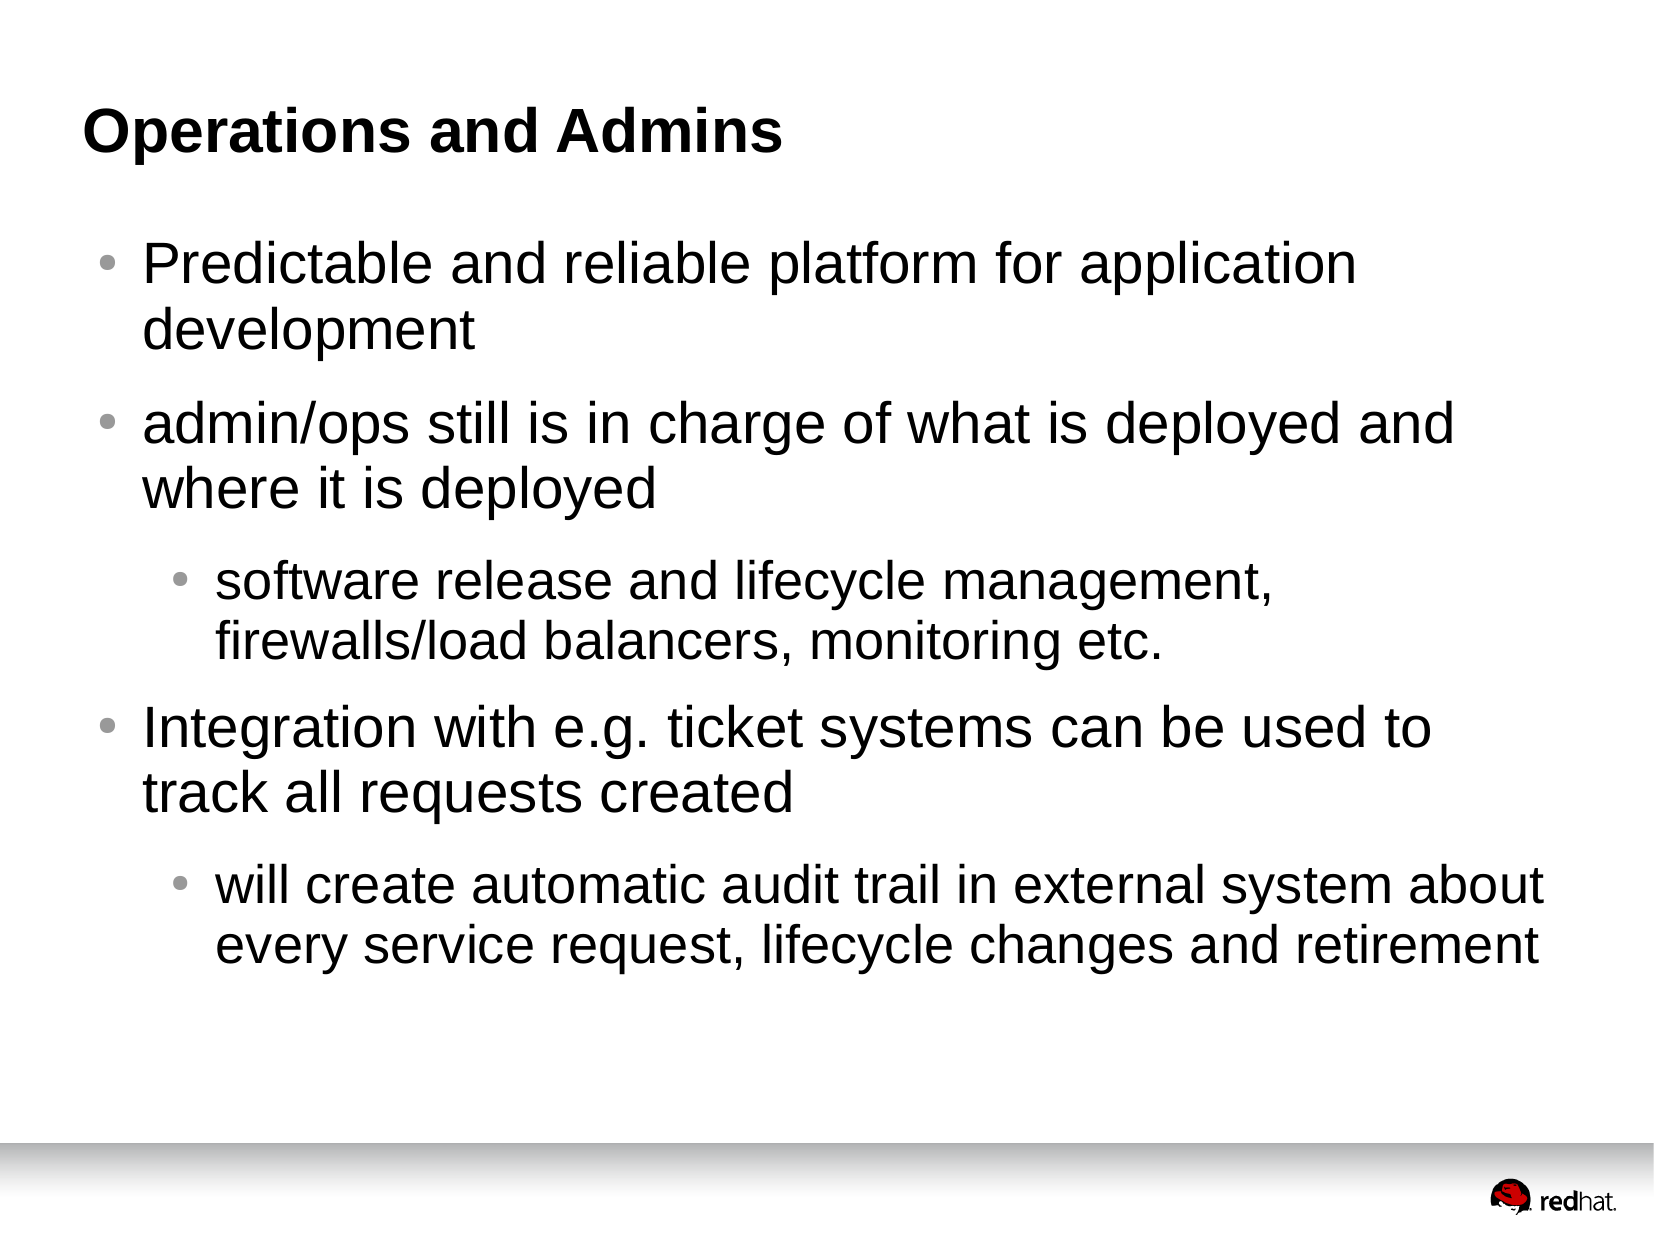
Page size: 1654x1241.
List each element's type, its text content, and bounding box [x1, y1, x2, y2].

title Operations and Admins [82, 37, 1571, 225]
list Predictable and reliable platform for application development admin/ops still is in charge of what is deployed and where it is deployed software release and lifecycle management, firewalls/load balancers, monitoring etc. Integration with e.g. ticket systems can be used to track all requests created will create automatic audit trail in external system about every service request, lifecycle changes and retirement [82, 231, 1571, 1119]
picture [0, 1143, 1654, 1241]
